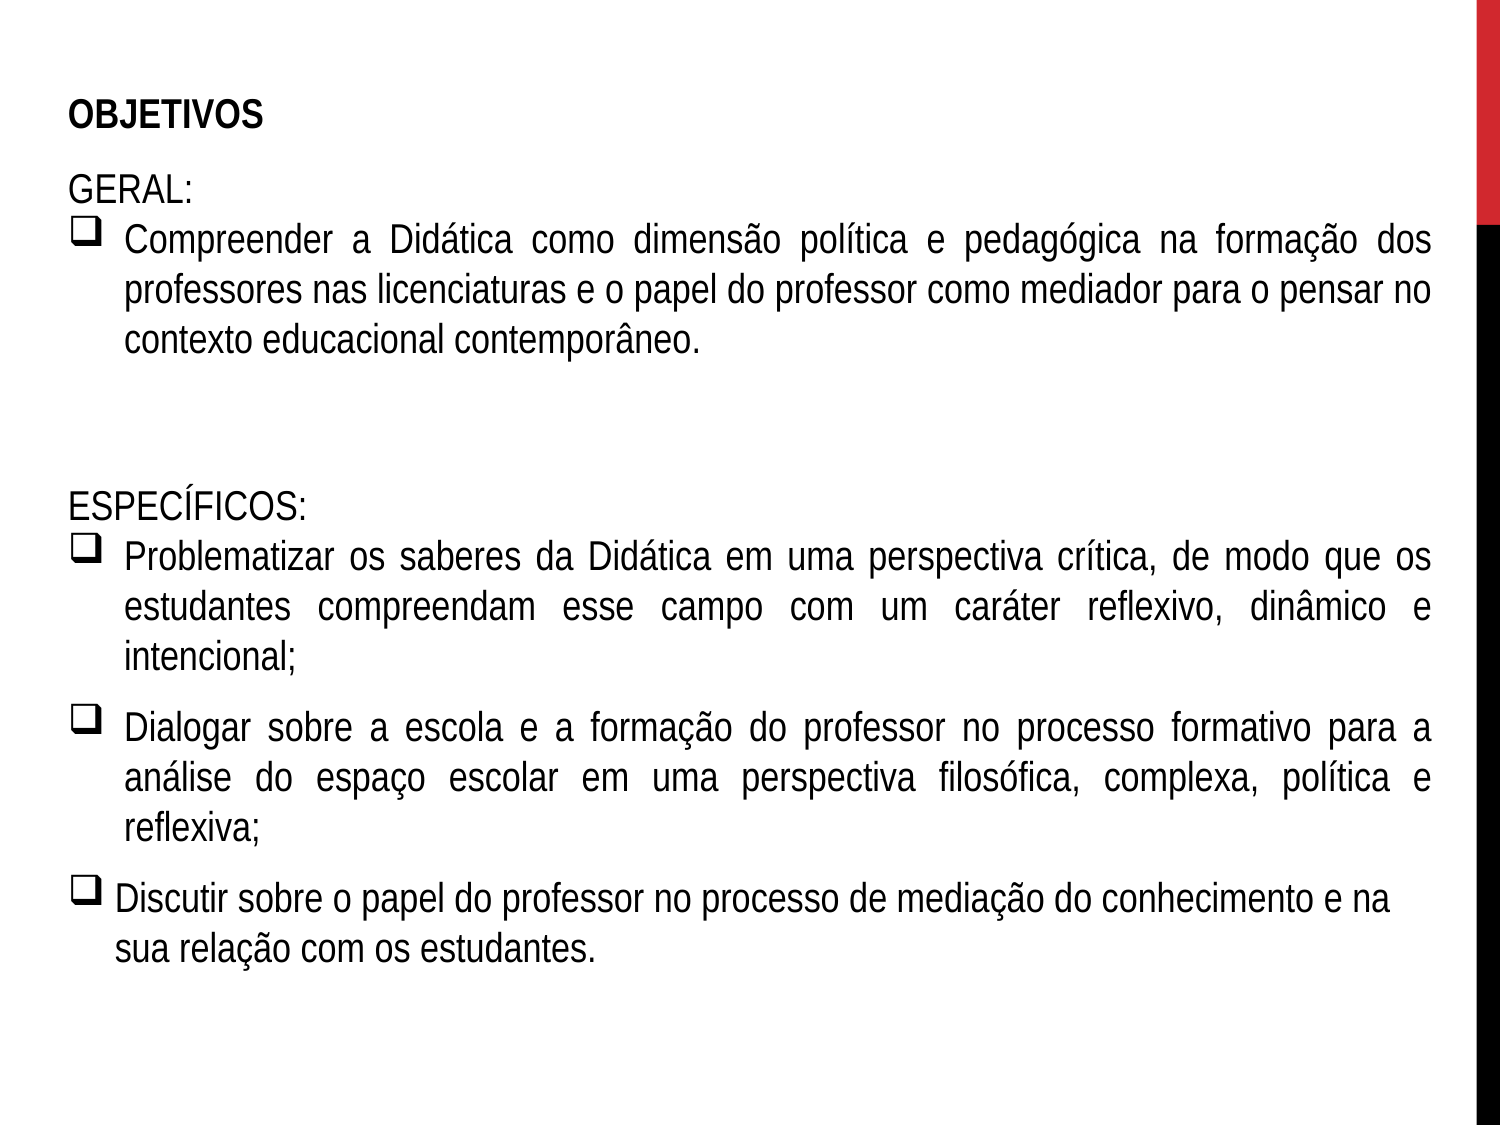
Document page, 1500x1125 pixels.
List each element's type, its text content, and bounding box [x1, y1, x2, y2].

text_box OBJETIVOS GERAL: Compreender a Didática como dimensão política e pedagógica na formação dos professores nas licenciaturas e o papel do professor como mediador para o pensar no contexto educacional contemporâneo. ESPECÍFICOS: Problematizar os saberes da Didática em uma perspectiva crítica, de modo que os estudantes compreendam esse campo com um caráter reflexivo, dinâmico e intencional; Dialogar sobre a escola e a formação do professor no processo formativo para a análise do espaço escolar em uma perspectiva filosófica, complexa, política e reflexiva; Discutir sobre o papel do professor no processo de mediação do conhecimento e na sua relação com os estudantes. [53, 54, 1447, 978]
